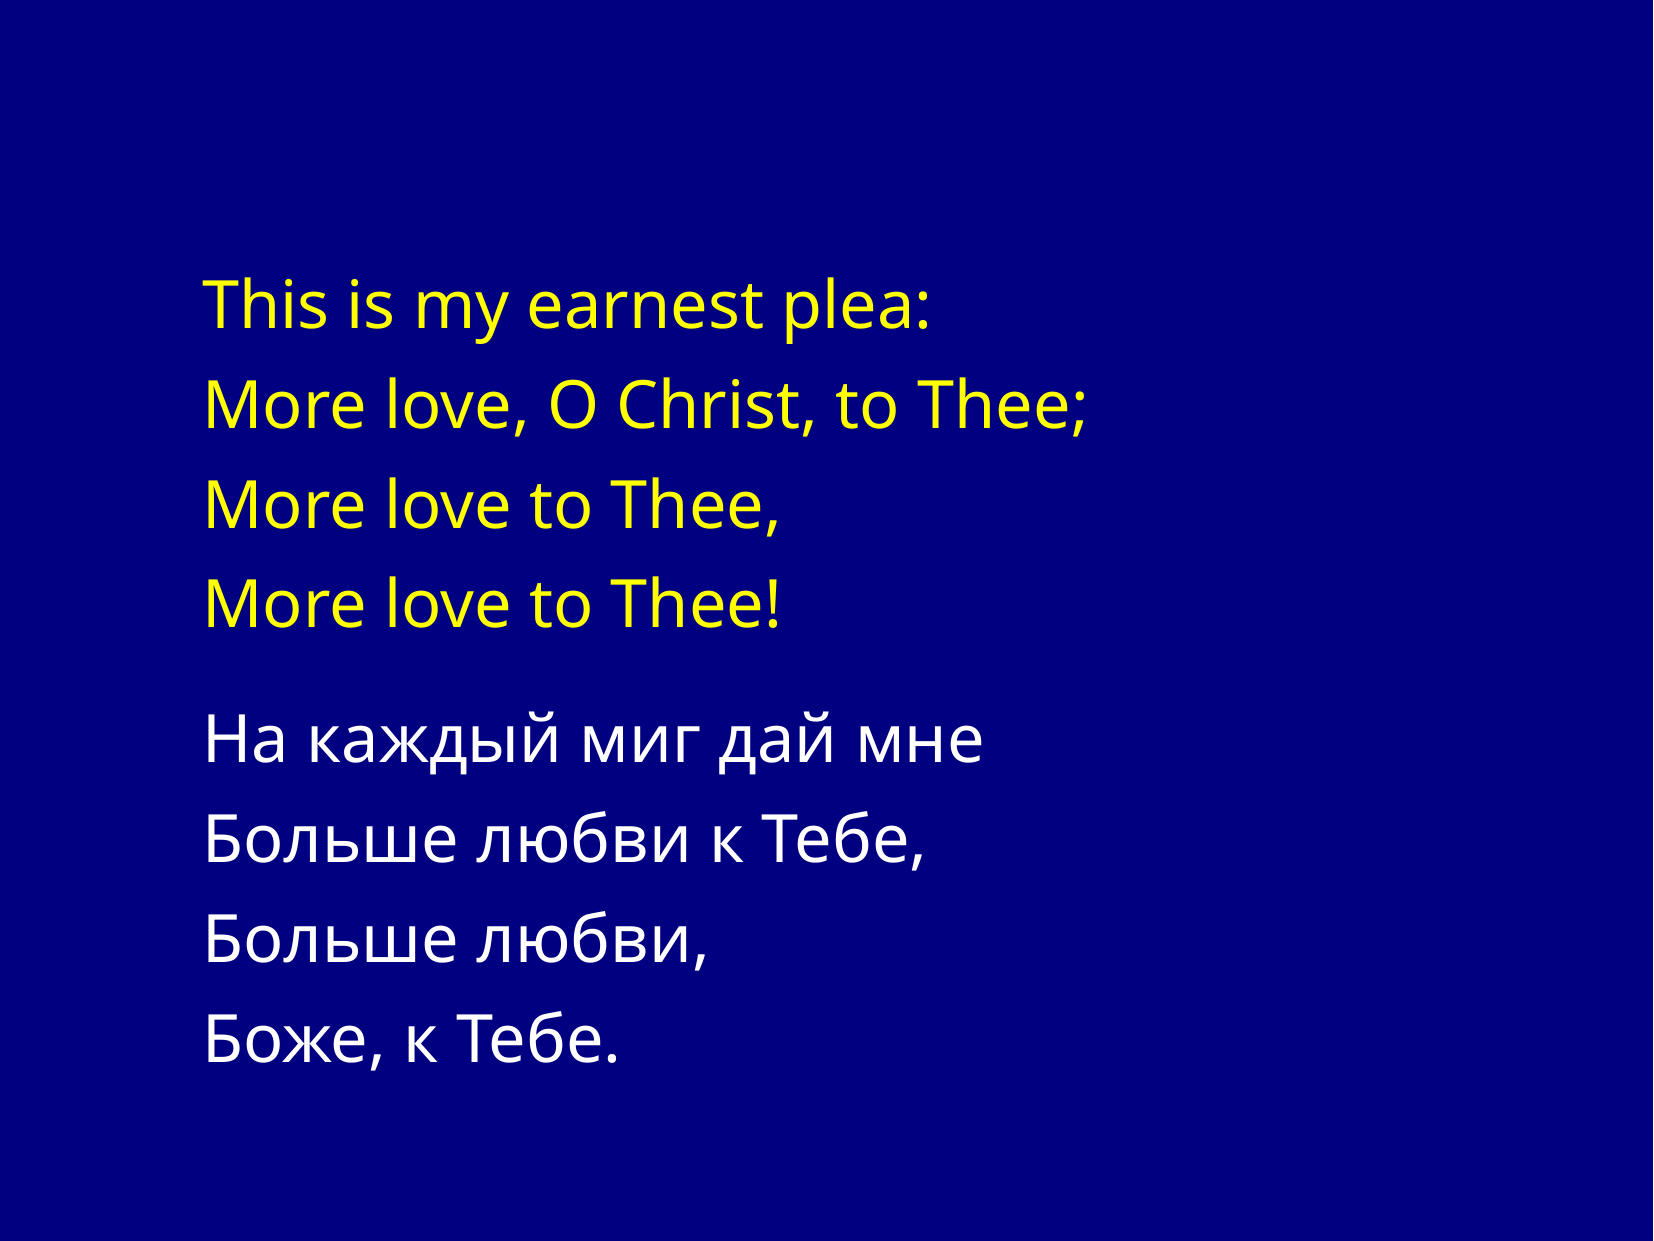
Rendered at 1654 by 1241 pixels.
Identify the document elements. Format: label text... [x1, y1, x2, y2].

text_box This is my earnest plea: More love, O Christ, to Thee; More love to Thee, More love to Thee! [75, 150, 1576, 638]
text_box На каждый миг дай мне Больше любви к Тебе, Больше любви, Боже, к Тебе. [75, 675, 1576, 1163]
